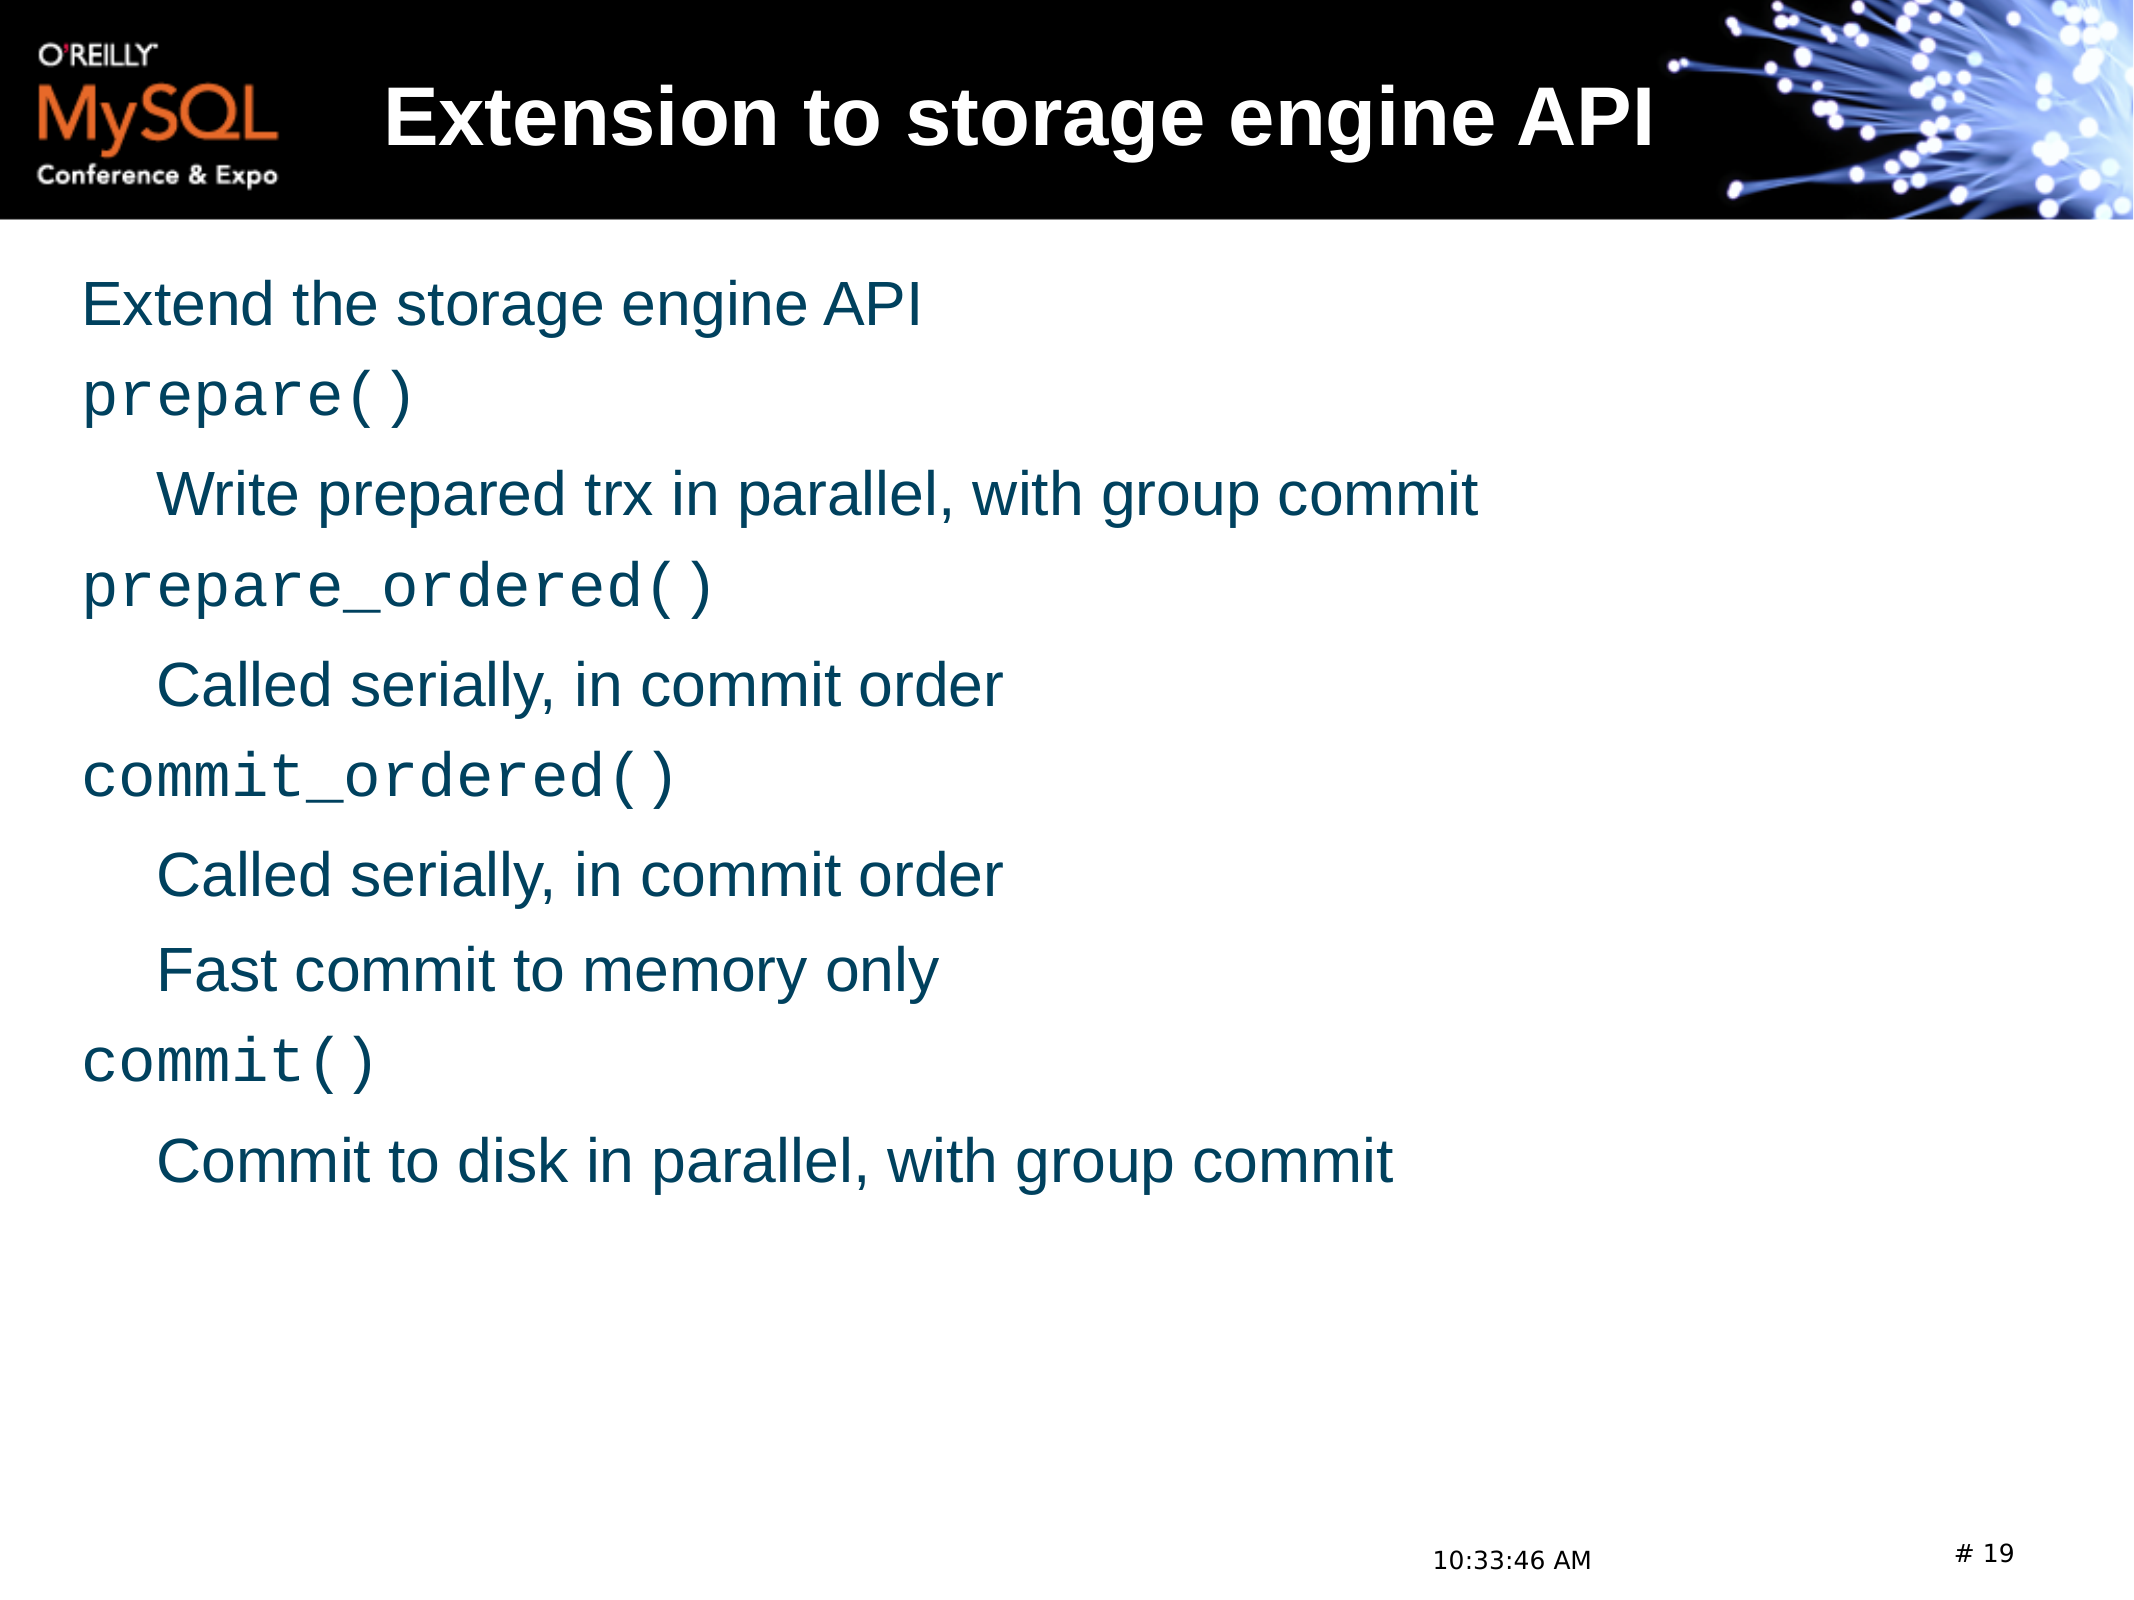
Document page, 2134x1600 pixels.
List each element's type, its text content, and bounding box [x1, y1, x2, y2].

title Extension to storage engine API [374, 38, 2103, 195]
list Extend the storage engine API prepare() Write prepared trx in parallel, with group commit prepare_ordered() Called serially, in commit order commit_ordered() Called serially, in commit order Fast commit to memory only commit() Commit to disk in parallel, with group commit [0, 260, 2100, 1335]
picture [0, 0, 2134, 1600]
